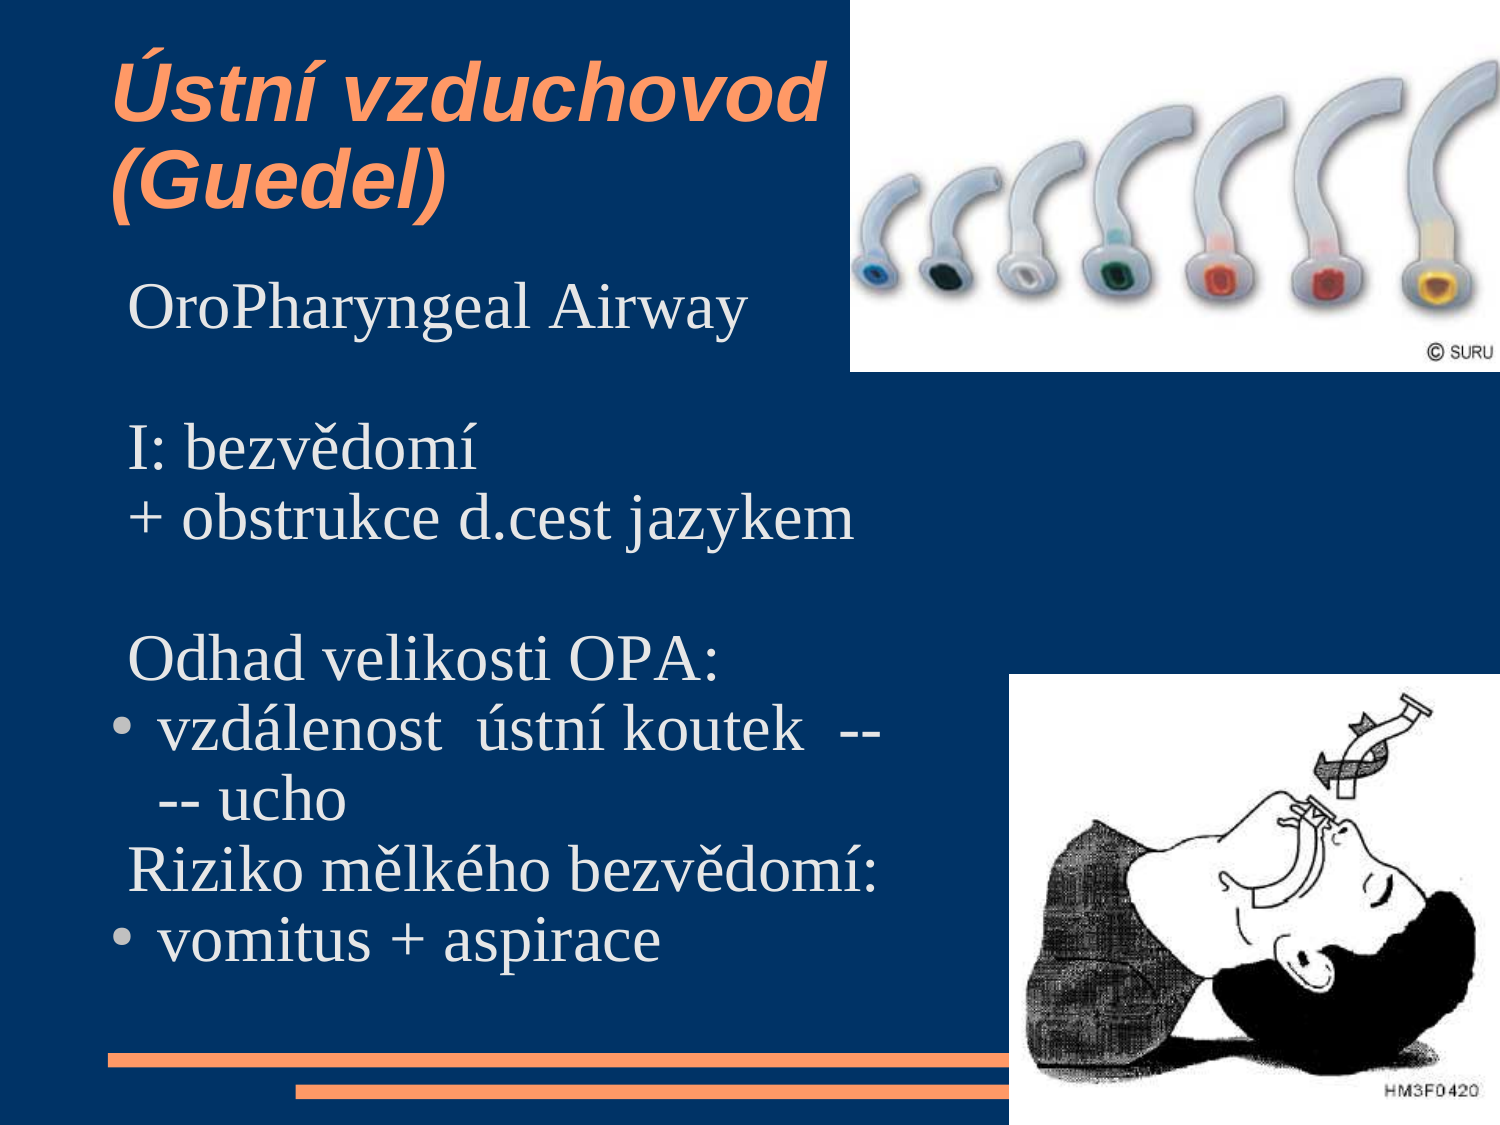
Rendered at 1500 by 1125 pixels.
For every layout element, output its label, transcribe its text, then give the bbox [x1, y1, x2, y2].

picture [1009, 674, 1500, 1125]
title Ústní vzduchovod (Guedel) [110, 35, 1123, 236]
picture [850, 0, 1500, 372]
list OroPharyngeal Airway I: bezvědomí + obstrukce d.cest jazykem Odhad velikosti OPA: vzdálenost ústní koutek -- -- ucho Riziko mělkého bezvědomí: vomitus + aspirace [110, 268, 1329, 1069]
